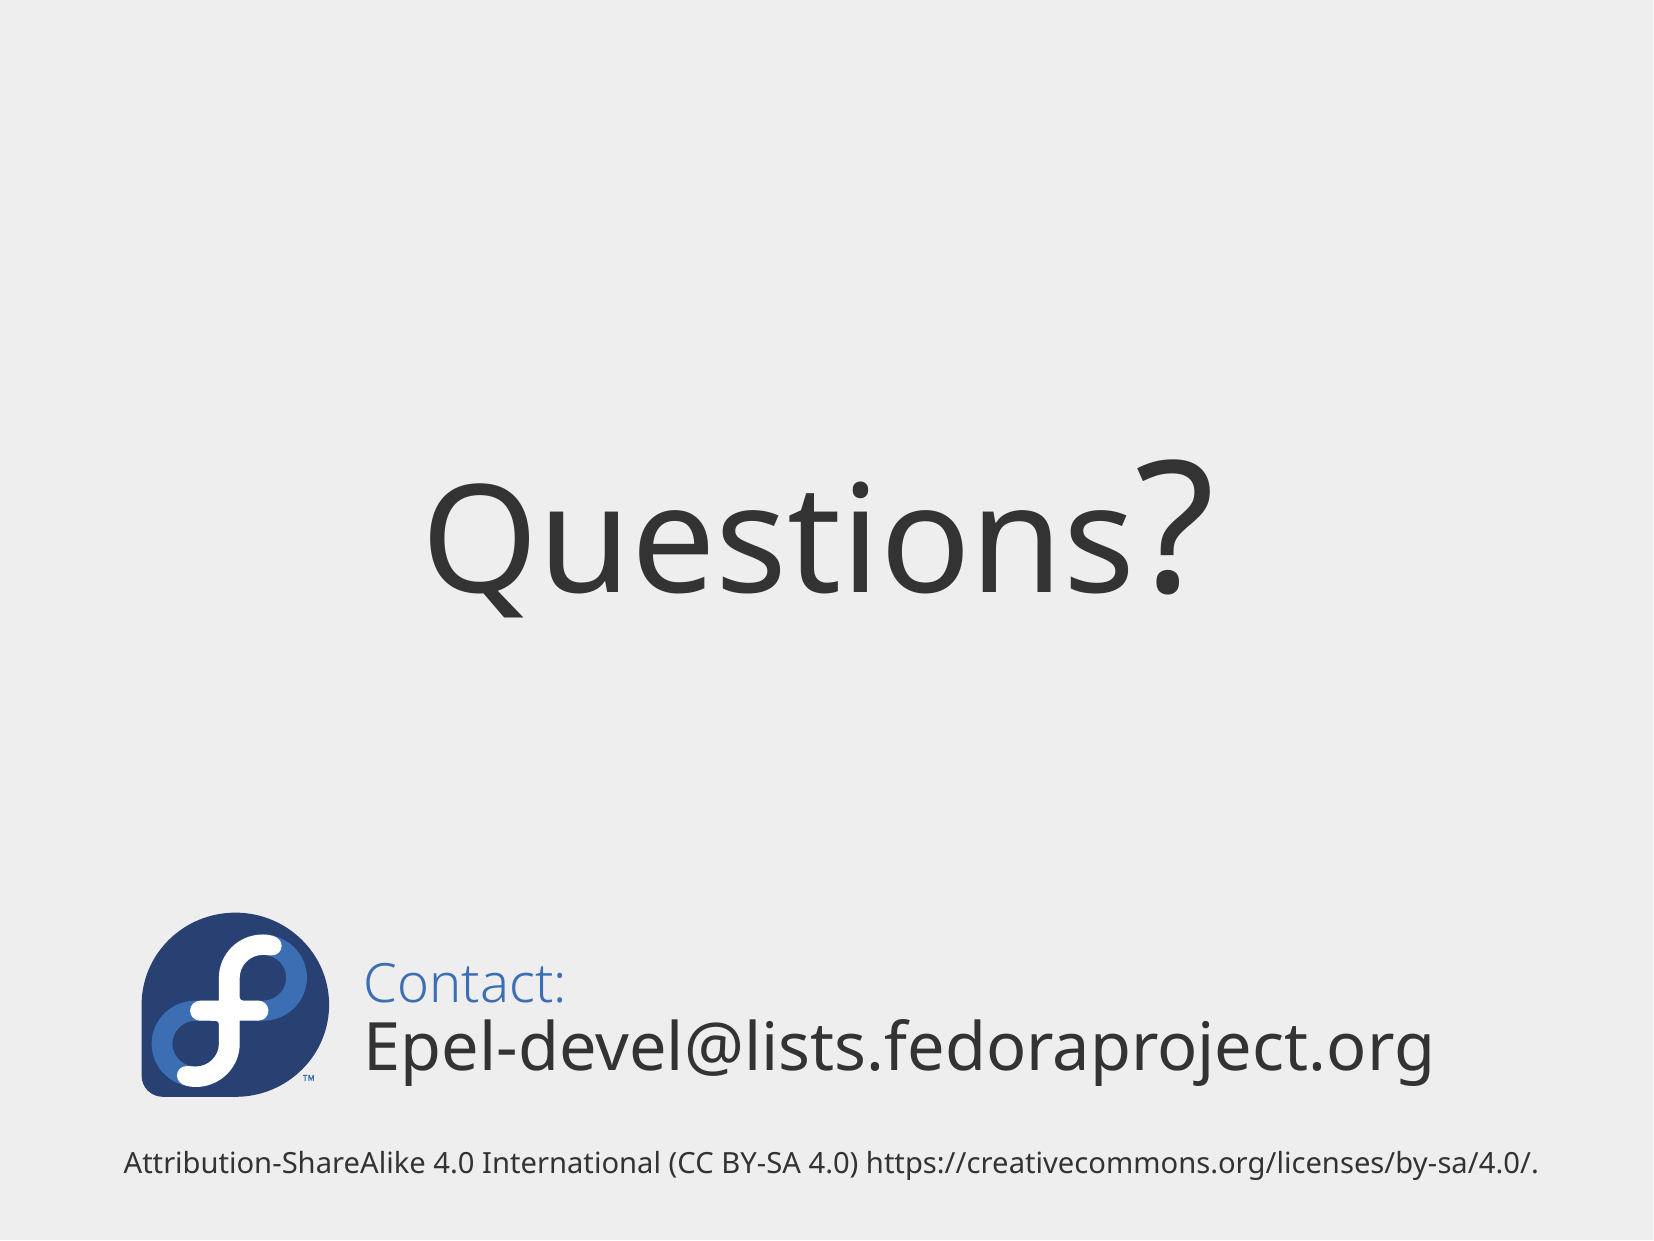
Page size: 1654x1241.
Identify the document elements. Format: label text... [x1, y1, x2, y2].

text_box Attribution-ShareAlike 4.0 International (CC BY-SA 4.0) https://creativecommons.org/licenses/by-sa/4.0/. [24, 1135, 1640, 1230]
text_box Contact: [349, 937, 703, 1019]
picture [141, 912, 330, 1097]
text_box Epel-devel@lists.fedoraproject.org [349, 991, 1455, 1089]
title Questions? [30, 409, 1606, 633]
